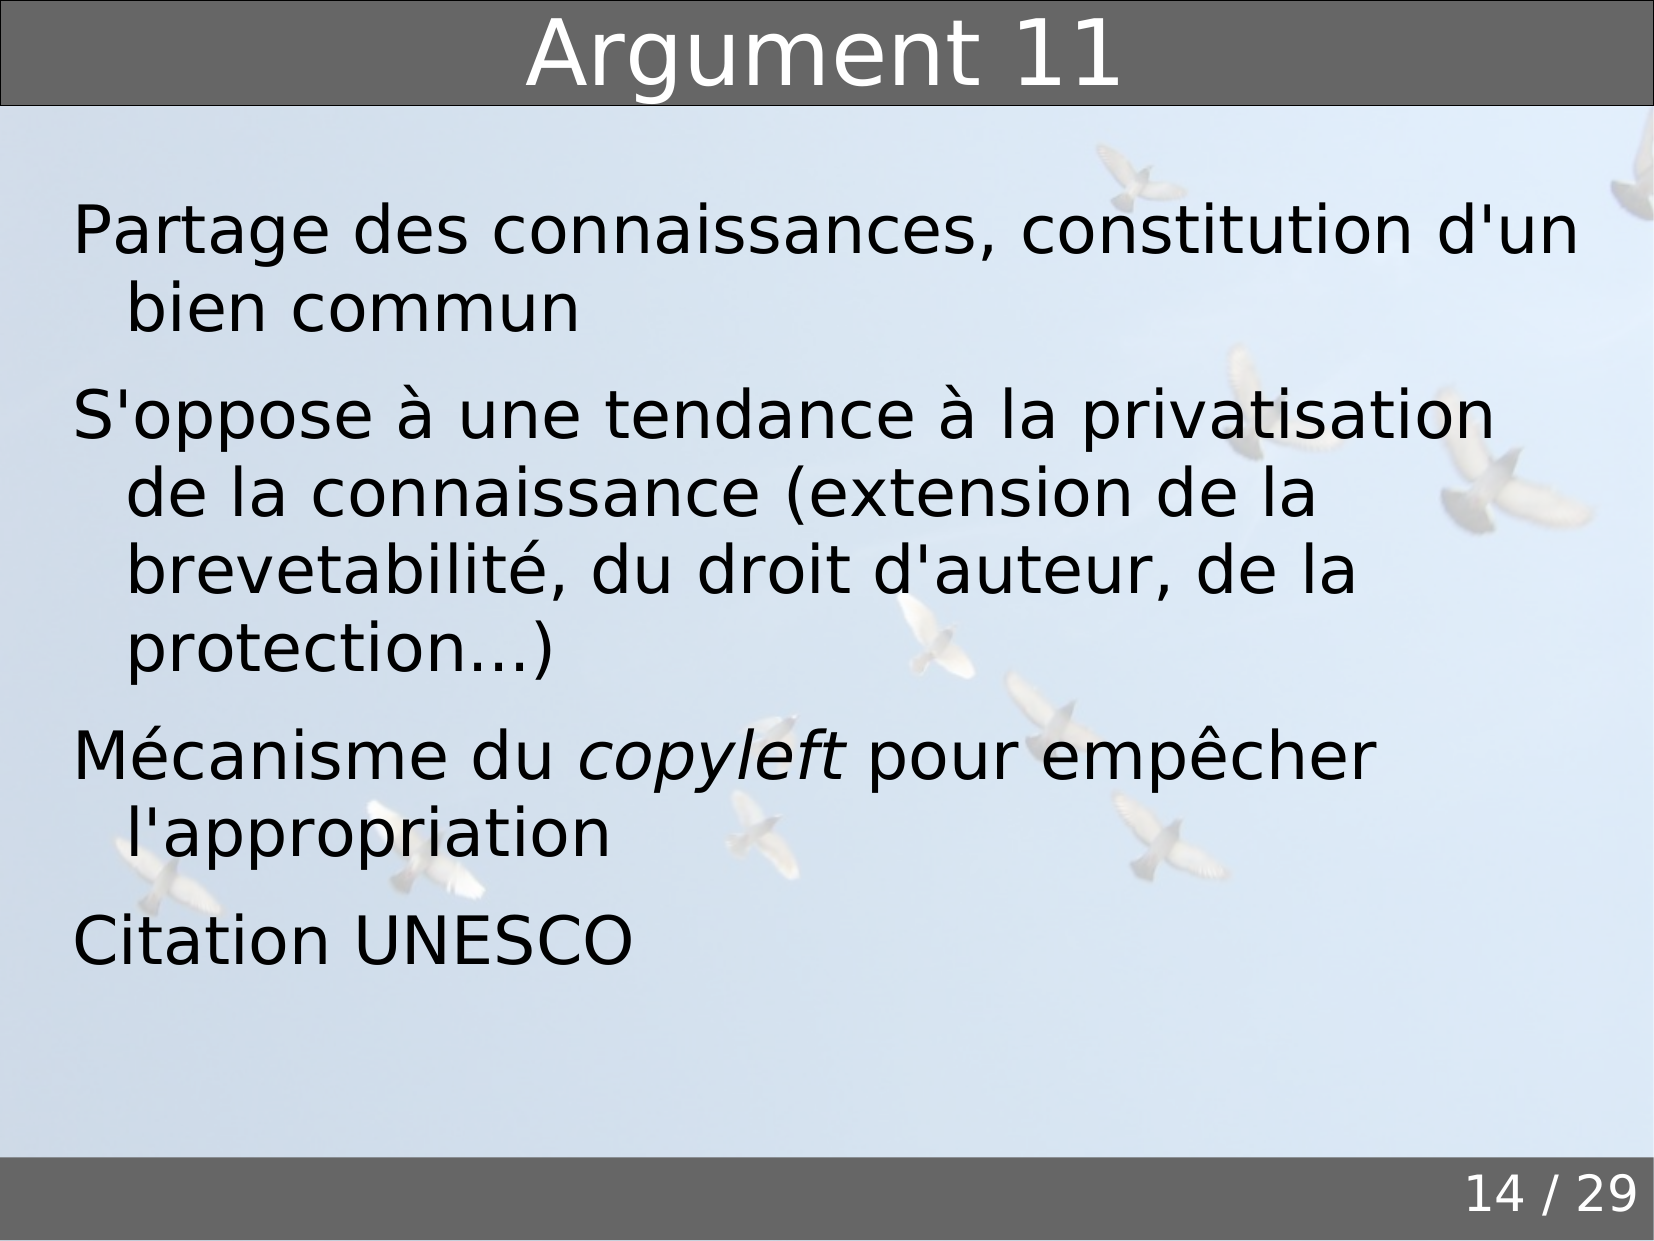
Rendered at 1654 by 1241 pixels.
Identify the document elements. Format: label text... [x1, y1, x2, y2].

list Partage des connaissances, constitution d'un bien commun S'oppose à une tendance à la privatisation de la connaissance (extension de la brevetabilité, du droit d'auteur, de la protection...) Mécanisme du copyleft pour empêcher l'appropriation Citation UNESCO [54, 191, 1593, 996]
title Argument 11 [0, 0, 1654, 108]
